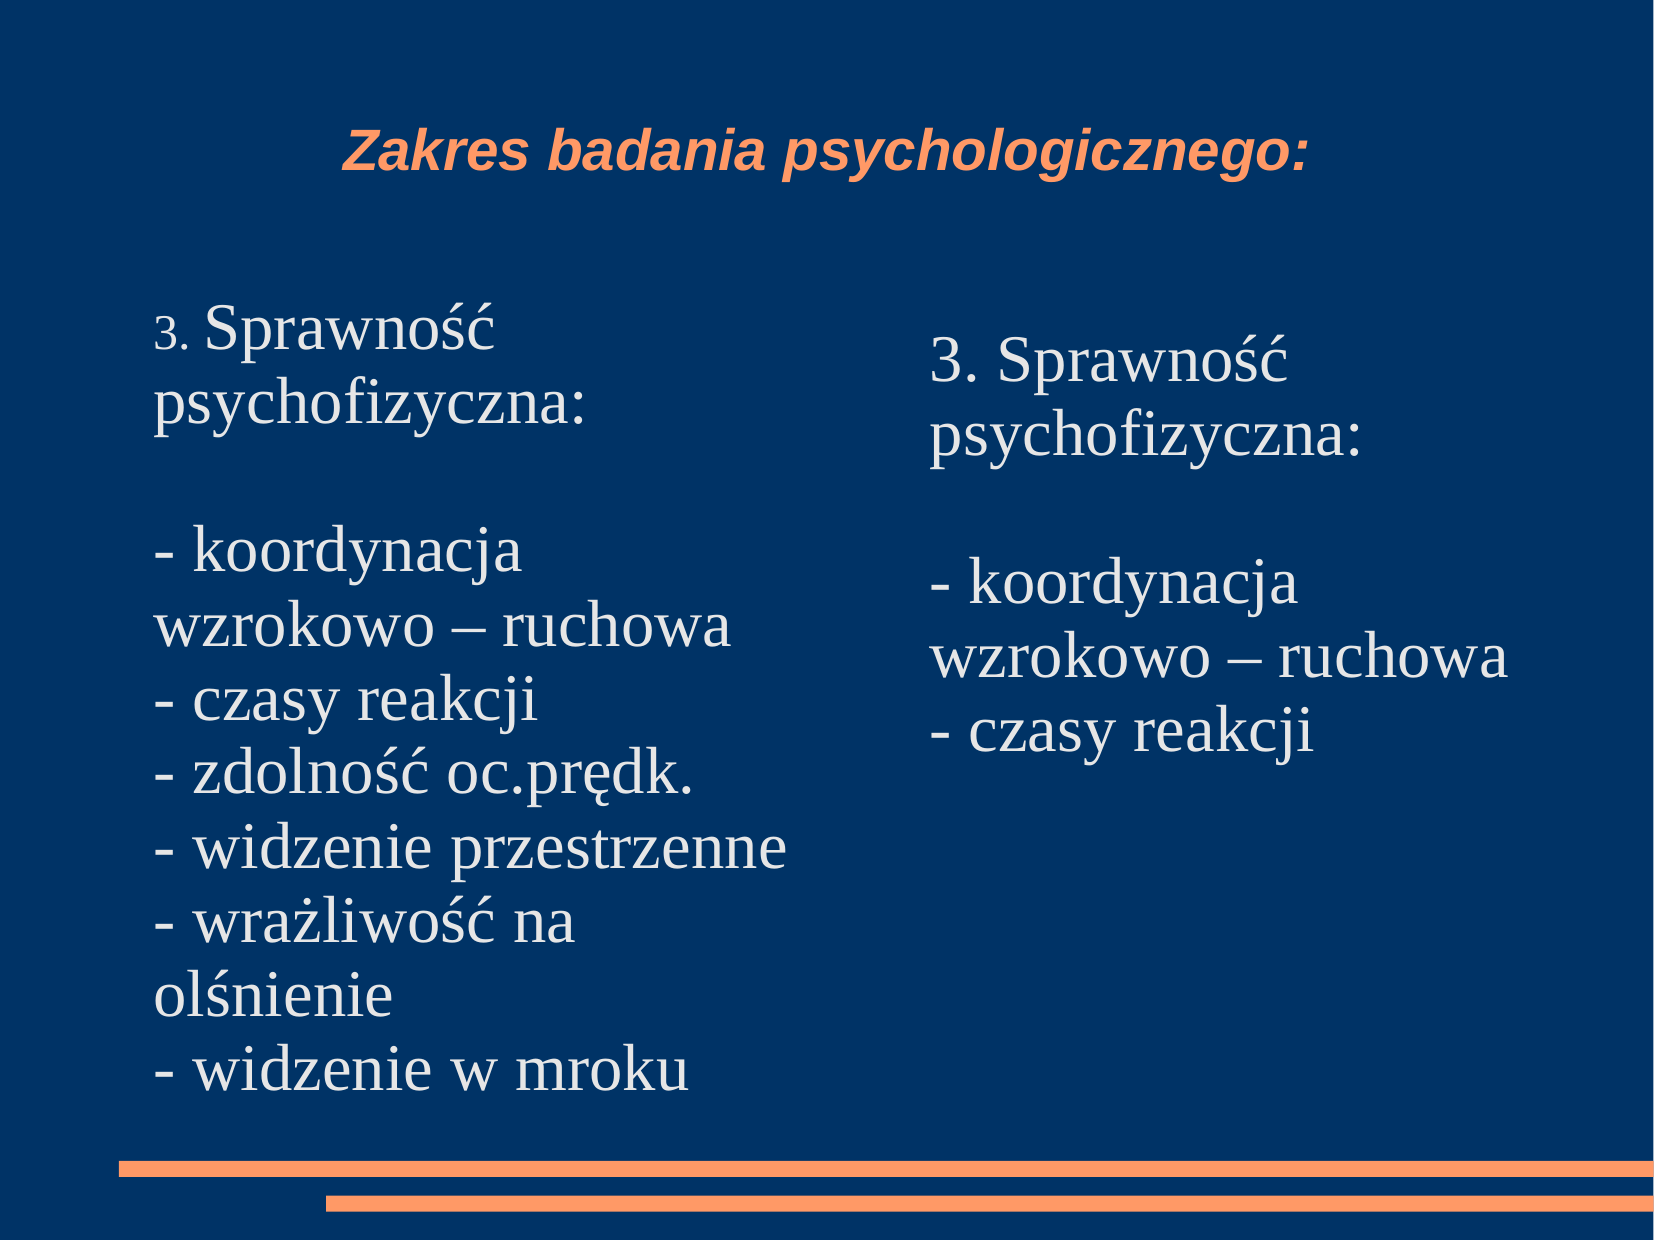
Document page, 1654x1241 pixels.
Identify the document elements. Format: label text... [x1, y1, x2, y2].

list 3. Sprawność psychofizyczna: - koordynacja wzrokowo – ruchowa - czasy reakcji [858, 322, 1562, 1132]
title Zakres badania psychologicznego: [121, 46, 1534, 254]
list 3. Sprawność psychofizyczna: - koordynacja wzrokowo – ruchowa - czasy reakcji - zdolność oc.prędk. - widzenie przestrzenne - wrażliwość na olśnienie - widzenie w mroku [82, 290, 809, 1109]
